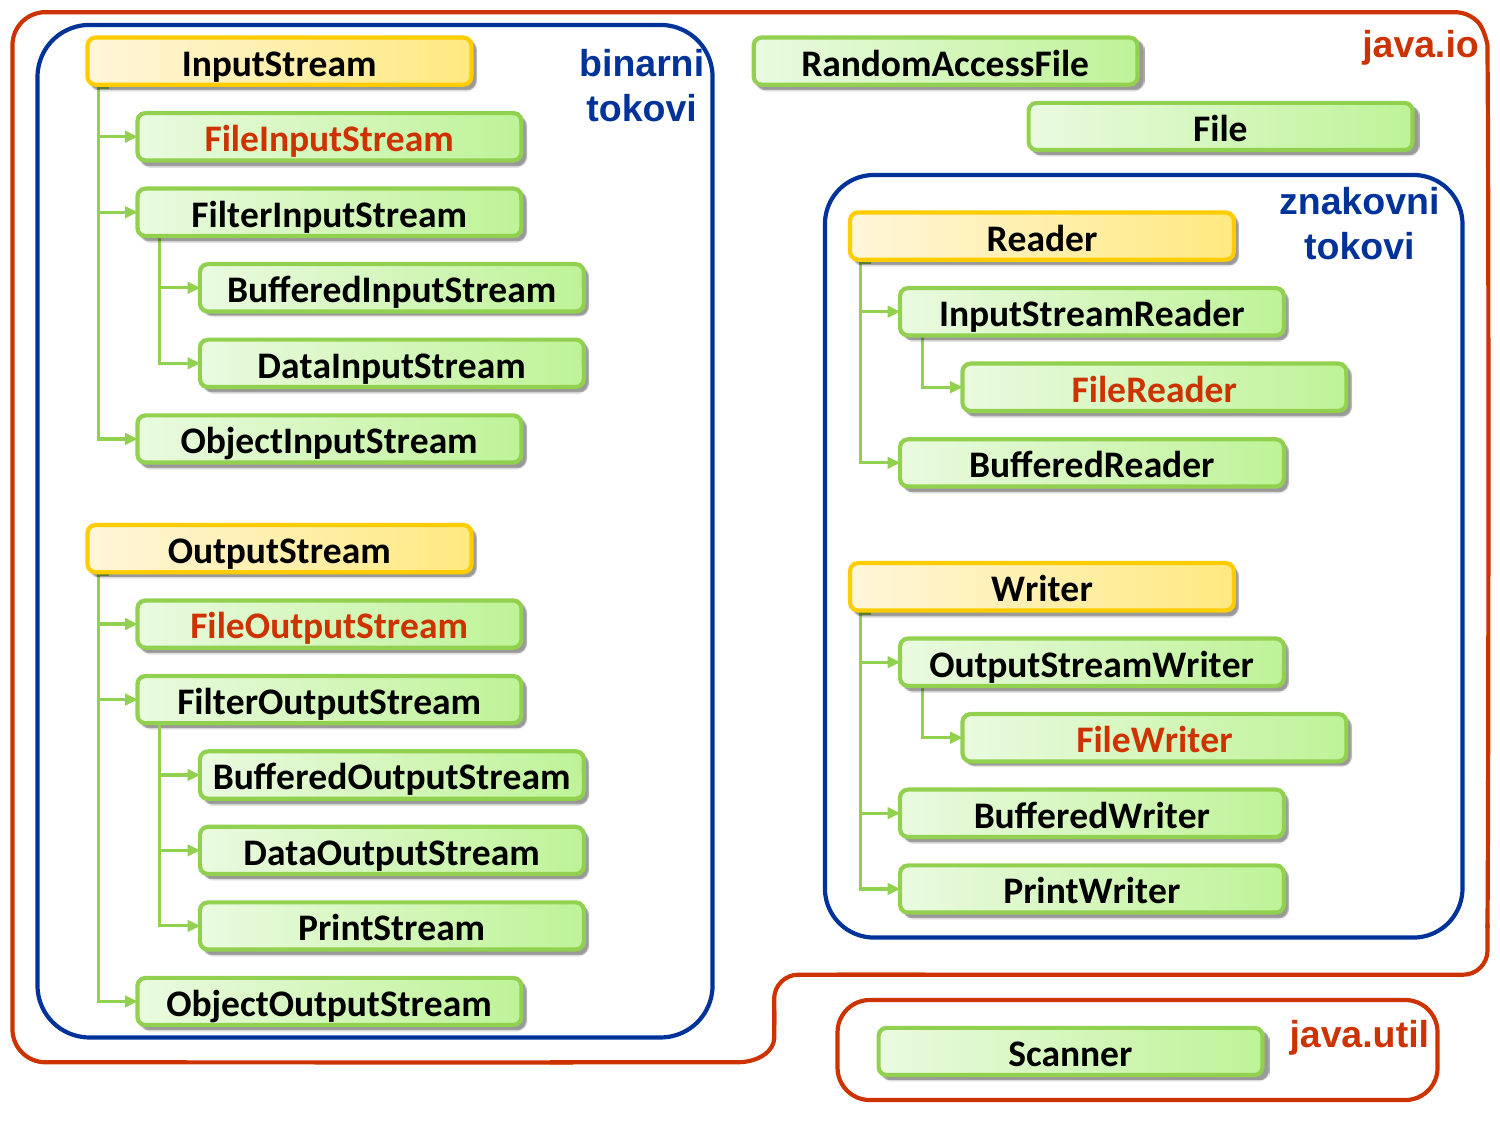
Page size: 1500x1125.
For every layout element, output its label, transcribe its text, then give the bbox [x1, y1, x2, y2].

text_box Writer [849, 563, 1234, 611]
text_box binarni tokovi [564, 31, 720, 137]
text_box BufferedReader [900, 439, 1284, 487]
text_box OutputStreamWriter [900, 638, 1284, 686]
text_box FilterOutputStream [137, 676, 522, 724]
text_box FileReader [962, 363, 1347, 411]
text_box PrintWriter [900, 865, 1284, 913]
text_box java.io [1347, 15, 1485, 73]
text_box InputStreamReader [900, 288, 1284, 336]
text_box InputStream [87, 37, 472, 85]
text_box DataInputStream [199, 339, 584, 388]
text_box DataOutputStream [199, 826, 584, 875]
text_box OutputStream [87, 525, 472, 573]
text_box FileOutputStream [137, 600, 522, 648]
text_box FileInputStream [137, 113, 522, 161]
text_box BufferedInputStream [199, 264, 584, 312]
text_box FileWriter [962, 714, 1347, 762]
text_box RandomAccessFile [753, 37, 1138, 85]
text_box File [1028, 102, 1413, 151]
text_box ObjectOutputStream [137, 977, 522, 1026]
text_box BufferedWriter [900, 789, 1284, 837]
text_box java.io [1469, 12, 1494, 73]
text_box BufferedOutputStream [199, 751, 584, 799]
text_box znakovni tokovi [1264, 168, 1455, 275]
text_box java.util [1274, 1001, 1445, 1063]
text_box ObjectInputStream [137, 415, 522, 463]
text_box Scanner [878, 1027, 1263, 1076]
text_box Reader [849, 212, 1234, 260]
text_box PrintStream [199, 902, 584, 950]
text_box FilterInputStream [137, 188, 522, 236]
